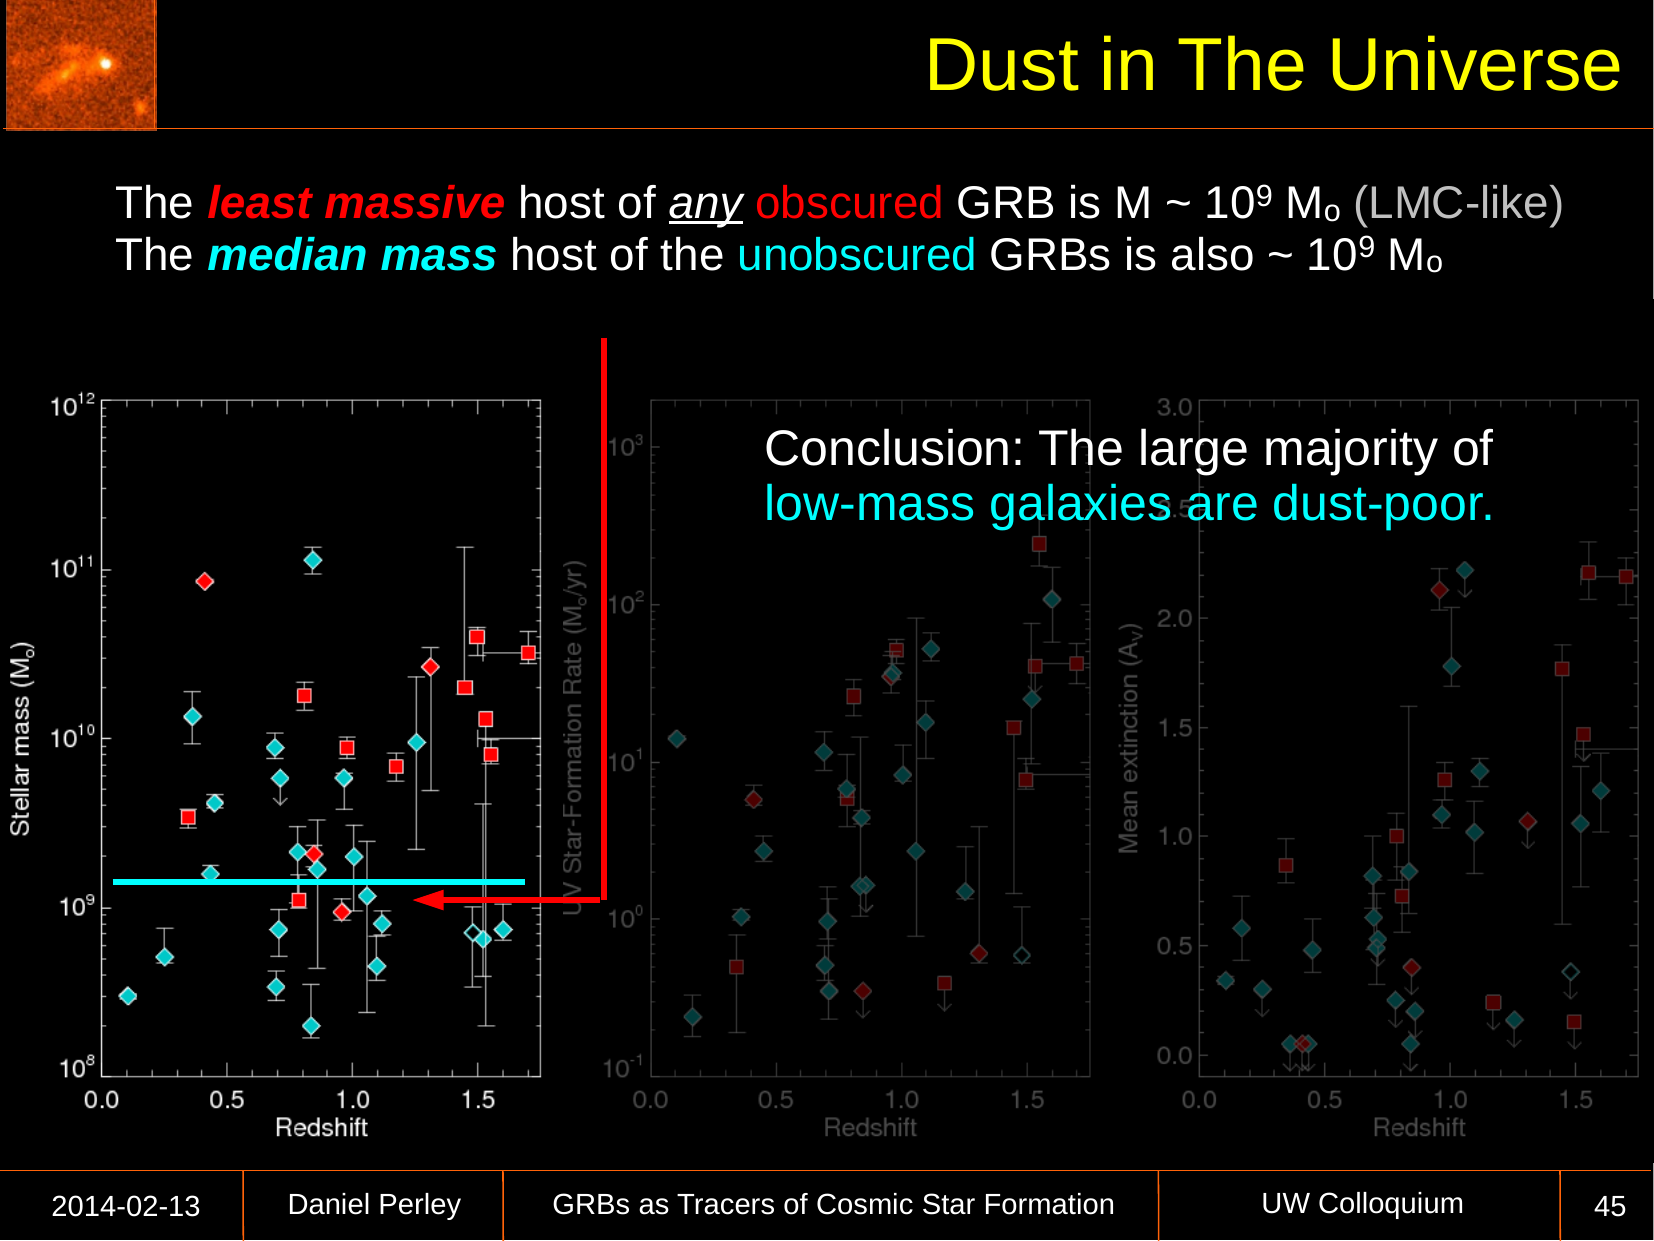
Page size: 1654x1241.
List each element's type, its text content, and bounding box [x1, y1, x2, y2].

text_box [562, 299, 1654, 1163]
picture [7, 0, 154, 128]
text_box The least massive host of any obscured GRB is M ~ 109 Mo (LMC-like) The median mass host of the unobscured GRBs is also ~ 109 Mo [100, 169, 1613, 314]
picture [1, 385, 562, 1143]
title Dust in The Universe [187, 21, 1624, 108]
text_box Conclusion: The large majority of low-mass galaxies are dust-poor. [750, 412, 1538, 563]
